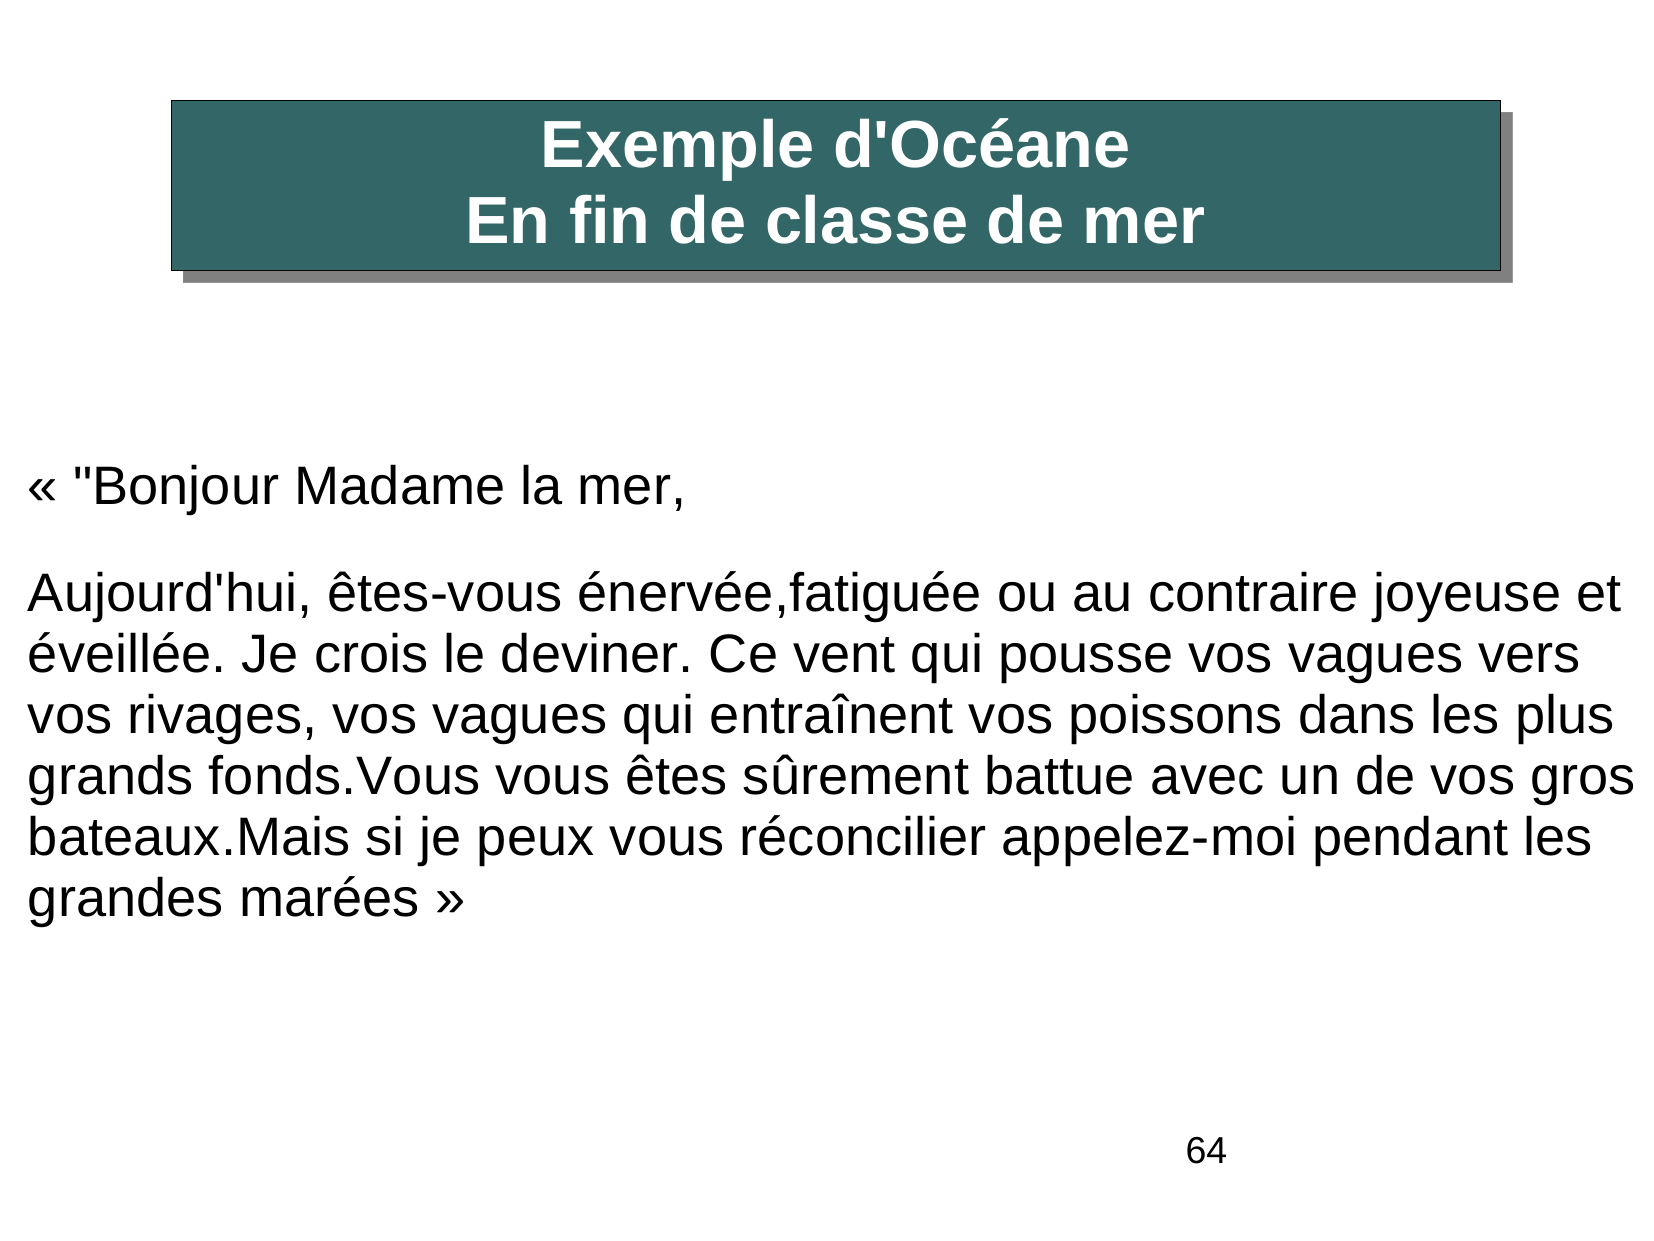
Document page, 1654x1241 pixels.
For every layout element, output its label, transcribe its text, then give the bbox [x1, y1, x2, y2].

text_box Exemple d'Océane En fin de classe de mer [171, 100, 1501, 271]
text_box « "Bonjour Madame la mer, Aujourd'hui, êtes-vous énervée,fatiguée ou au contraire joyeuse et éveillée. Je crois le deviner. Ce vent qui pousse vos vagues vers vos rivages, vos vagues qui entraînent vos poissons dans les plus grands fonds.Vous vous êtes sûrement battue avec un de vos gros bateaux.Mais si je peux vous réconcilier appelez-moi pendant les grandes marées » [13, 448, 1654, 941]
